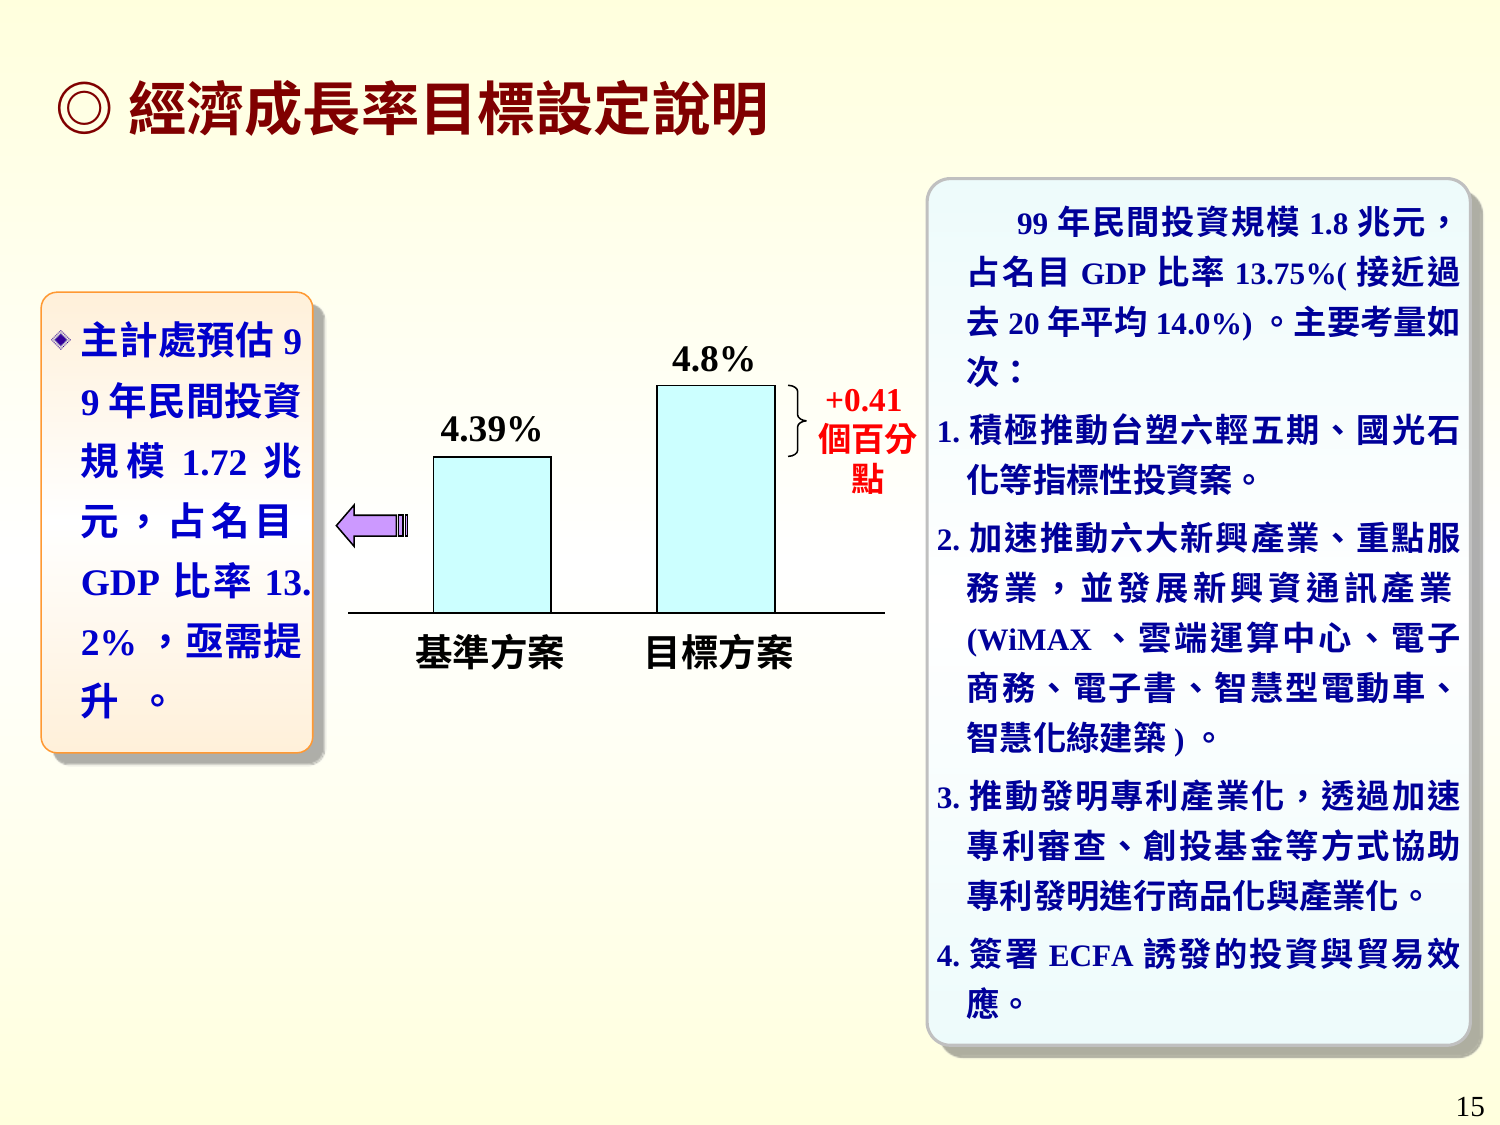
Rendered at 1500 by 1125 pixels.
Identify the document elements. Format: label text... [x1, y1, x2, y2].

picture [51, 330, 71, 350]
text_box 4.8% [655, 326, 774, 387]
text_box [433, 457, 552, 613]
text_box 4.39% [421, 396, 564, 457]
text_box 目標方案 [624, 621, 814, 683]
text_box 基準方案 [395, 621, 585, 683]
text_box +0.41個百分點 [797, 370, 940, 506]
text_box [656, 385, 775, 614]
text_box 99年民間投資規模1.8兆元，占名目GDP比率13.75%(接近過去20年平均14.0%)。主要考量如次： 1.積極推動台塑六輕五期、國光石化等指標性投資案。 2.加速推動六大新興產業、重點服務業，並發展新興資通訊產業(WiMAX、雲端運算中心、電子商務、電子書、智慧型電動車、智慧化綠建築)。 3.推動發明專利產業化，透過加速專利審查、創投基金等方式協助專利發明進行商品化與產業化。 4.簽署ECFA誘發的投資與貿易效應。 [927, 178, 1471, 1046]
text_box 主計處預估99年民間投資規模1.72兆元，占名目GDP比率13.2%，亟需提升 。 [41, 292, 313, 753]
text_box [336, 504, 397, 547]
text_box ◎經濟成長率目標設定說明 [41, 64, 880, 150]
text_box [399, 515, 403, 536]
